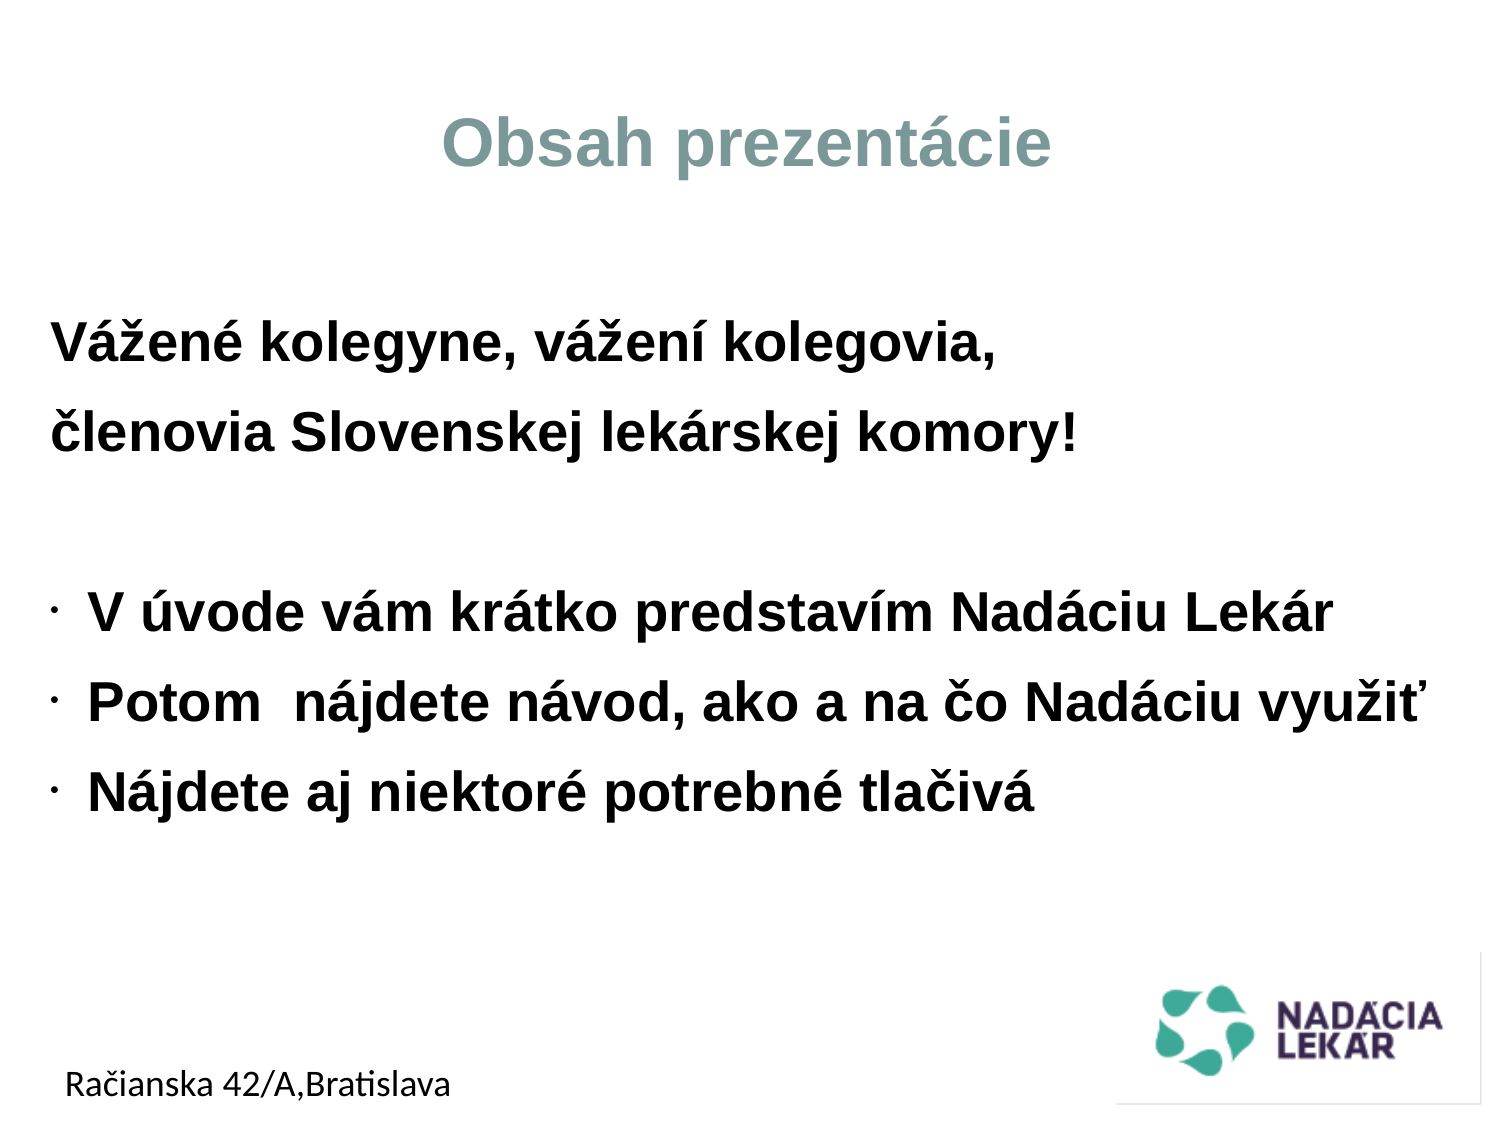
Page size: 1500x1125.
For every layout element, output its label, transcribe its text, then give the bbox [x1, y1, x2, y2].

text_box Račianska 42/A,Bratislava [50, 1051, 638, 1112]
list Vážené kolegyne, vážení kolegovia, členovia Slovenskej lekárskej komory! V úvode vám krátko predstavím Nadáciu Lekár Potom nájdete návod, ako a na čo Nadáciu využiť Nájdete aj niektoré potrebné tlačivá [50, 312, 1454, 998]
picture [1116, 952, 1483, 1106]
title Obsah prezentácie [47, 40, 1448, 249]
